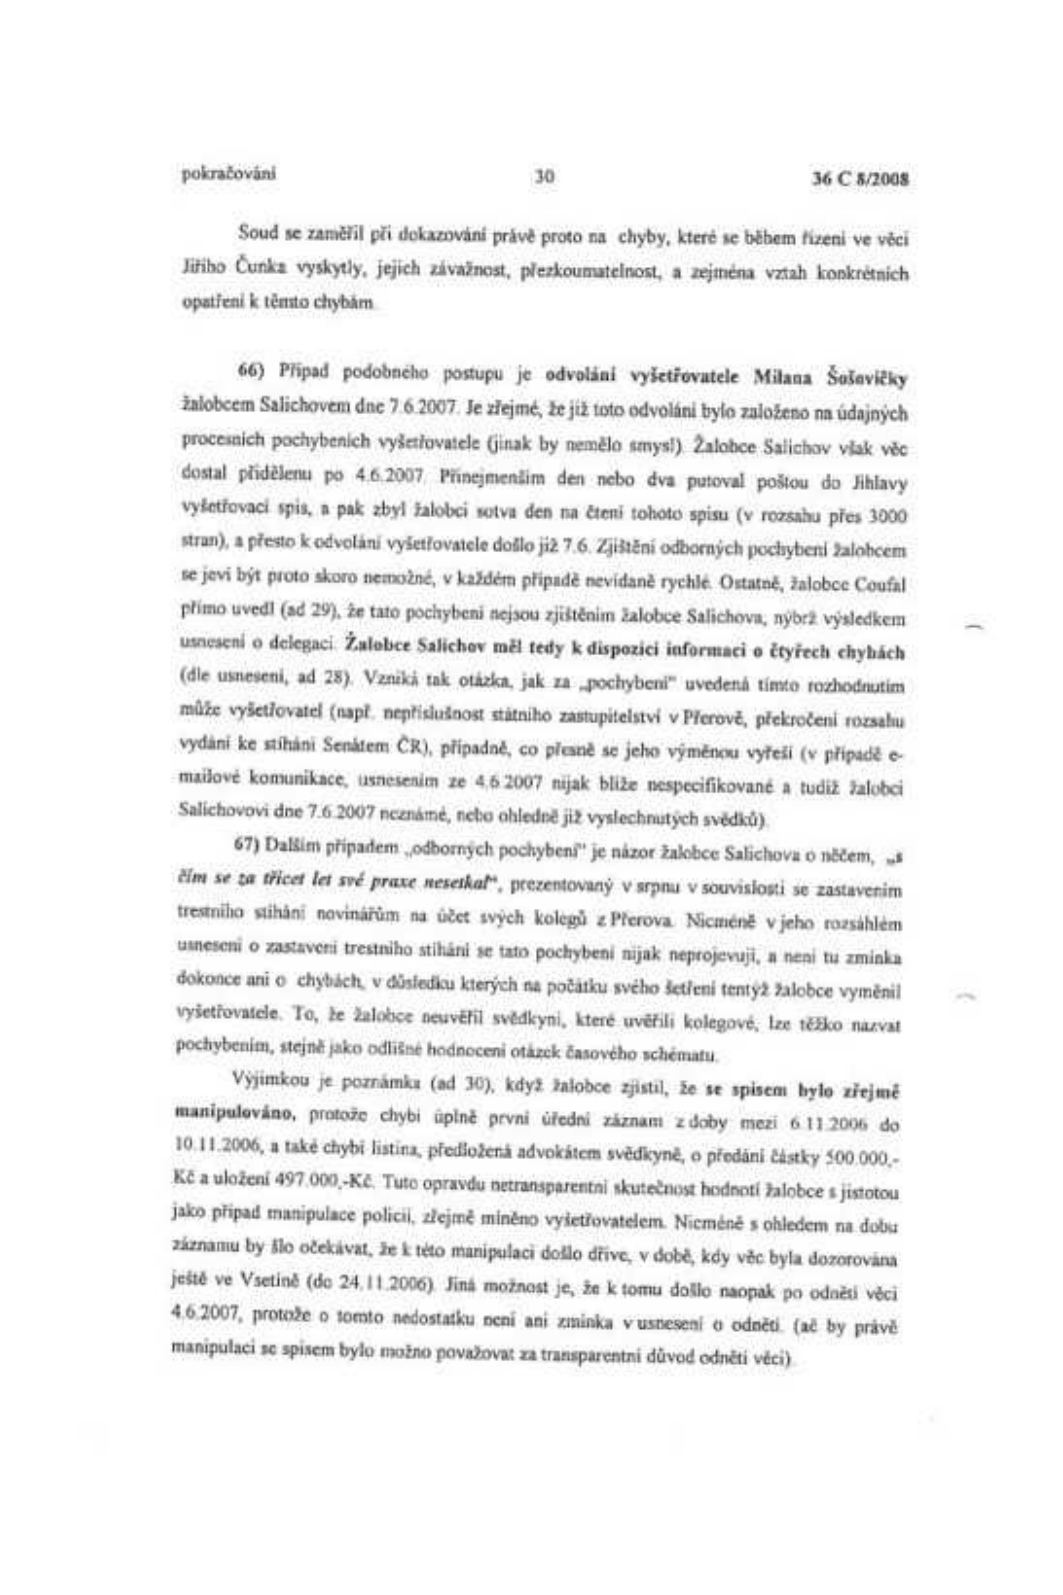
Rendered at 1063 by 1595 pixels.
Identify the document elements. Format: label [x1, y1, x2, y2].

picture [62, 132, 1008, 1468]
